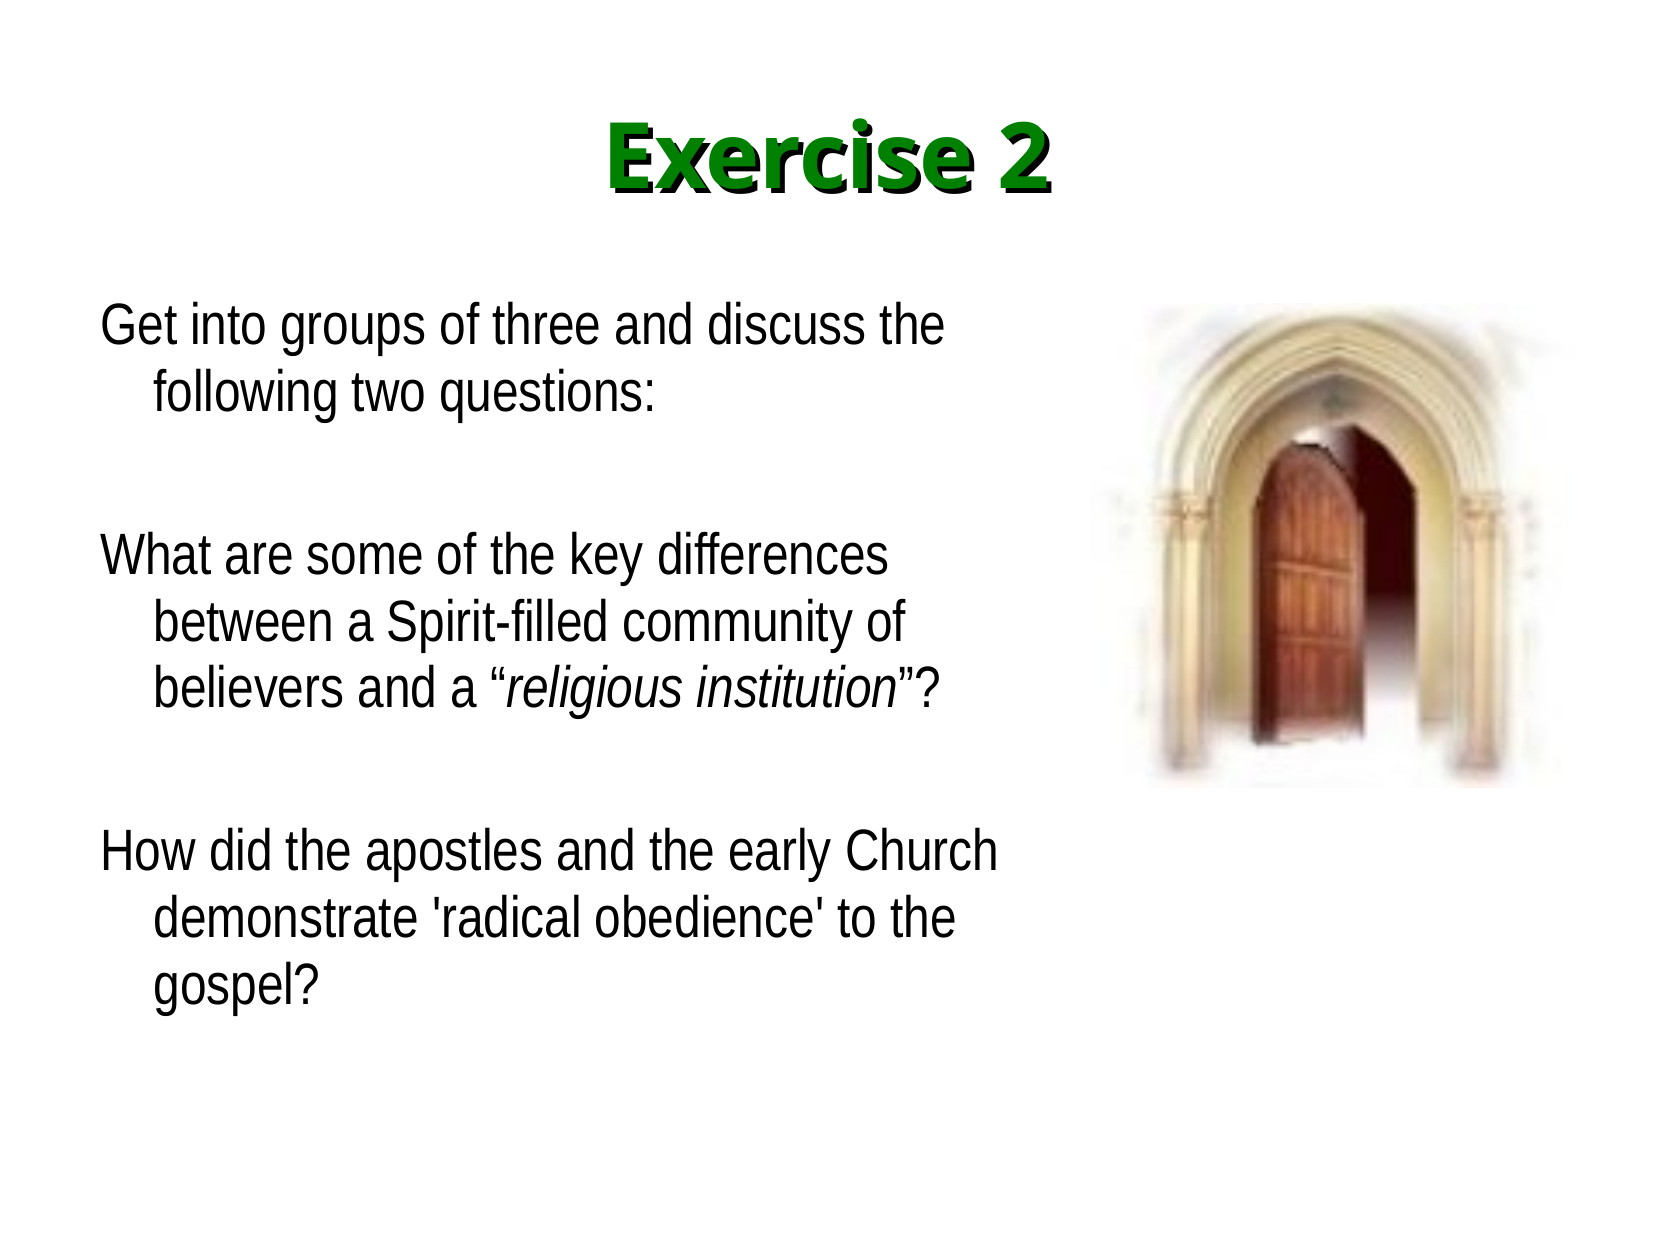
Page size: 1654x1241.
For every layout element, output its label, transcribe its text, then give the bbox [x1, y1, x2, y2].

picture [1091, 303, 1576, 788]
list Get into groups of three and discuss the following two questions: What are some of the key differences between a Spirit-filled community of believers and a “religious institution”? How did the apostles and the early Church demonstrate 'radical obedience' to the gospel? [82, 290, 1051, 1094]
title Exercise 2 [82, 56, 1571, 250]
